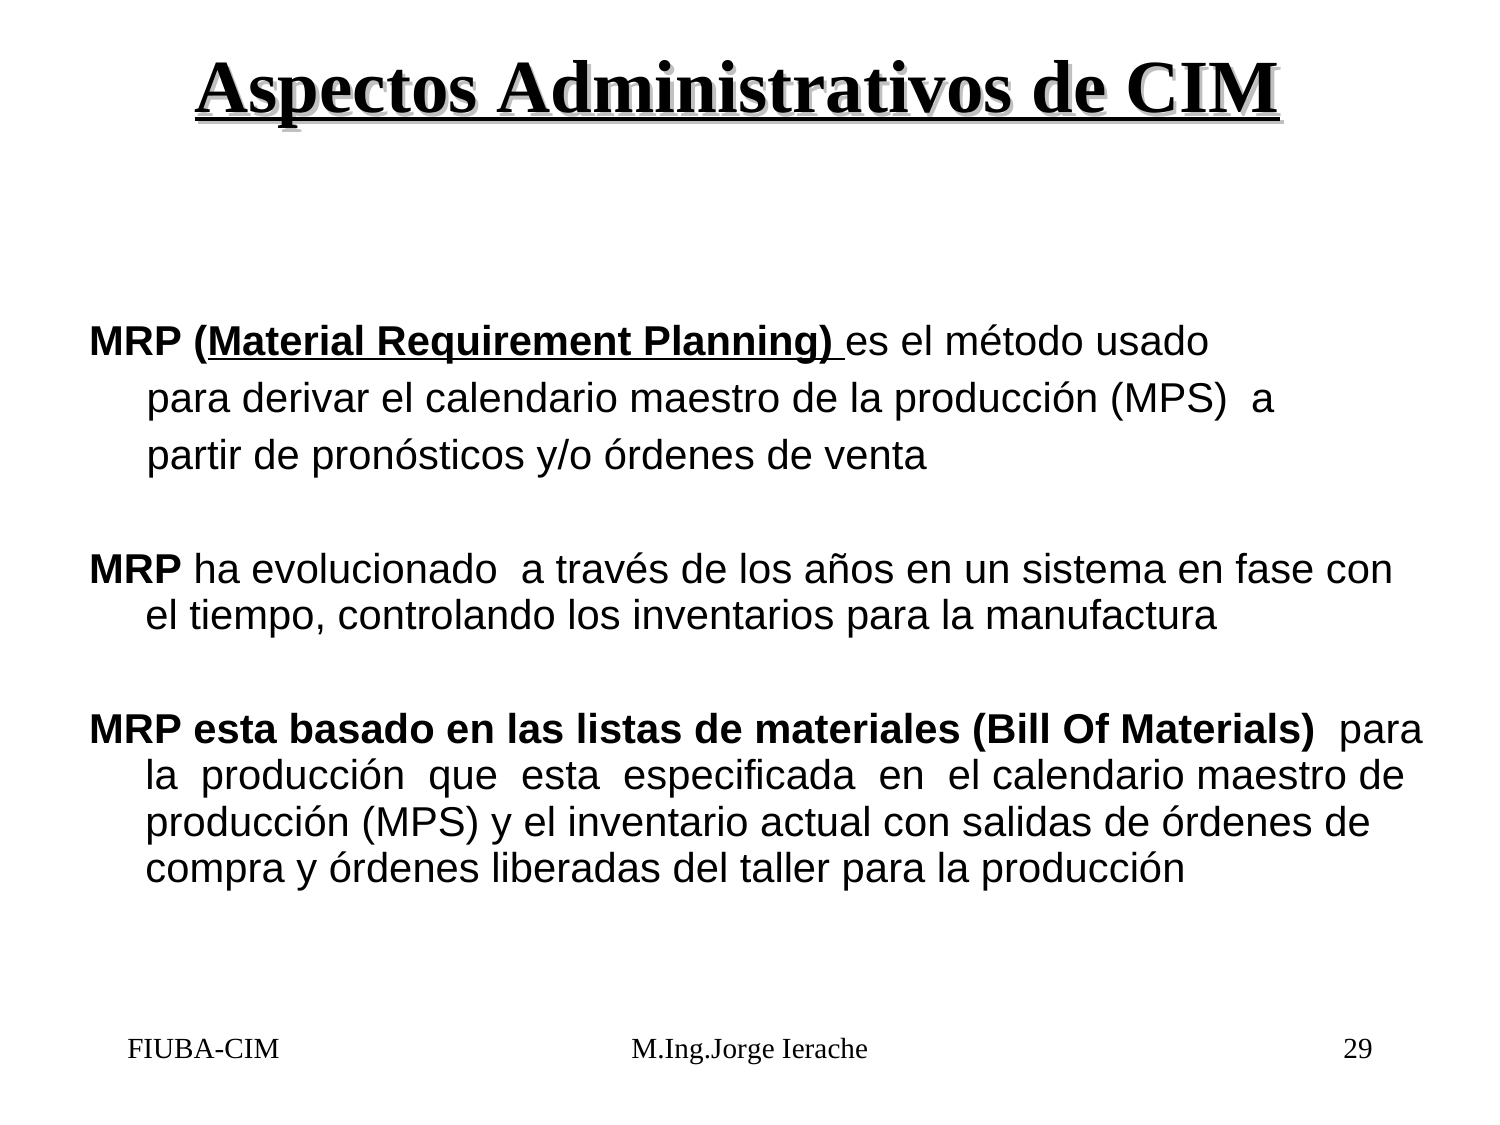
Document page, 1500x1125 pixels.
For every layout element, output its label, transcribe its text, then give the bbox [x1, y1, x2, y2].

list MRP (Material Requirement Planning) es el método usado para derivar el calendario maestro de la producción (MPS) a partir de pronósticos y/o órdenes de venta MRP ha evolucionado a través de los años en un sistema en fase con el tiempo, controlando los inventarios para la manufactura MRP esta basado en las listas de materiales (Bill Of Materials) para la producción que esta especificada en el calendario maestro de producción (MPS) y el inventario actual con salidas de órdenes de compra y órdenes liberadas del taller para la producción [74, 244, 1451, 966]
title Aspectos Administrativos de CIM [99, 0, 1375, 175]
